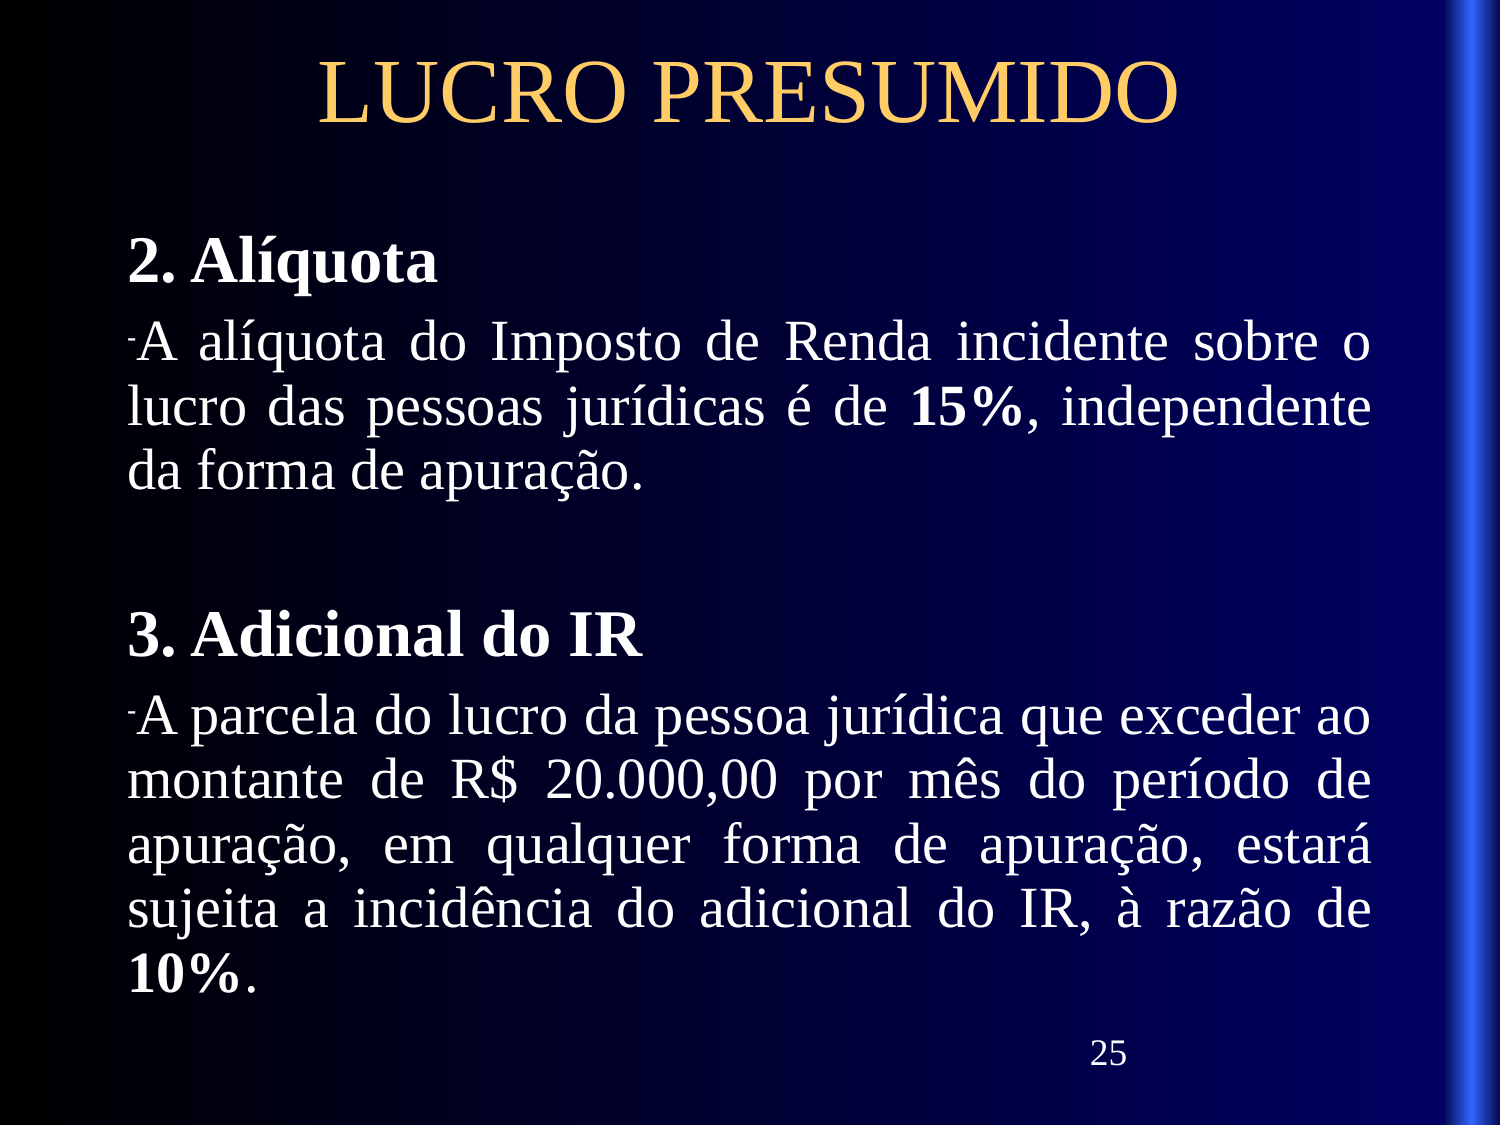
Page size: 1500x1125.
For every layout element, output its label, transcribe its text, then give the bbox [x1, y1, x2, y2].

text_box 2. Alíquota A alíquota do Imposto de Renda incidente sobre o lucro das pessoas jurídicas é de 15%, independente da forma de apuração. 3. Adicional do IR A parcela do lucro da pessoa jurídica que exceder ao montante de R$ 20.000,00 por mês do período de apuração, em qualquer forma de apuração, estará sujeita a incidência do adicional do IR, à razão de 10%. [112, 215, 1388, 891]
title LUCRO PRESUMIDO [112, 23, 1388, 211]
